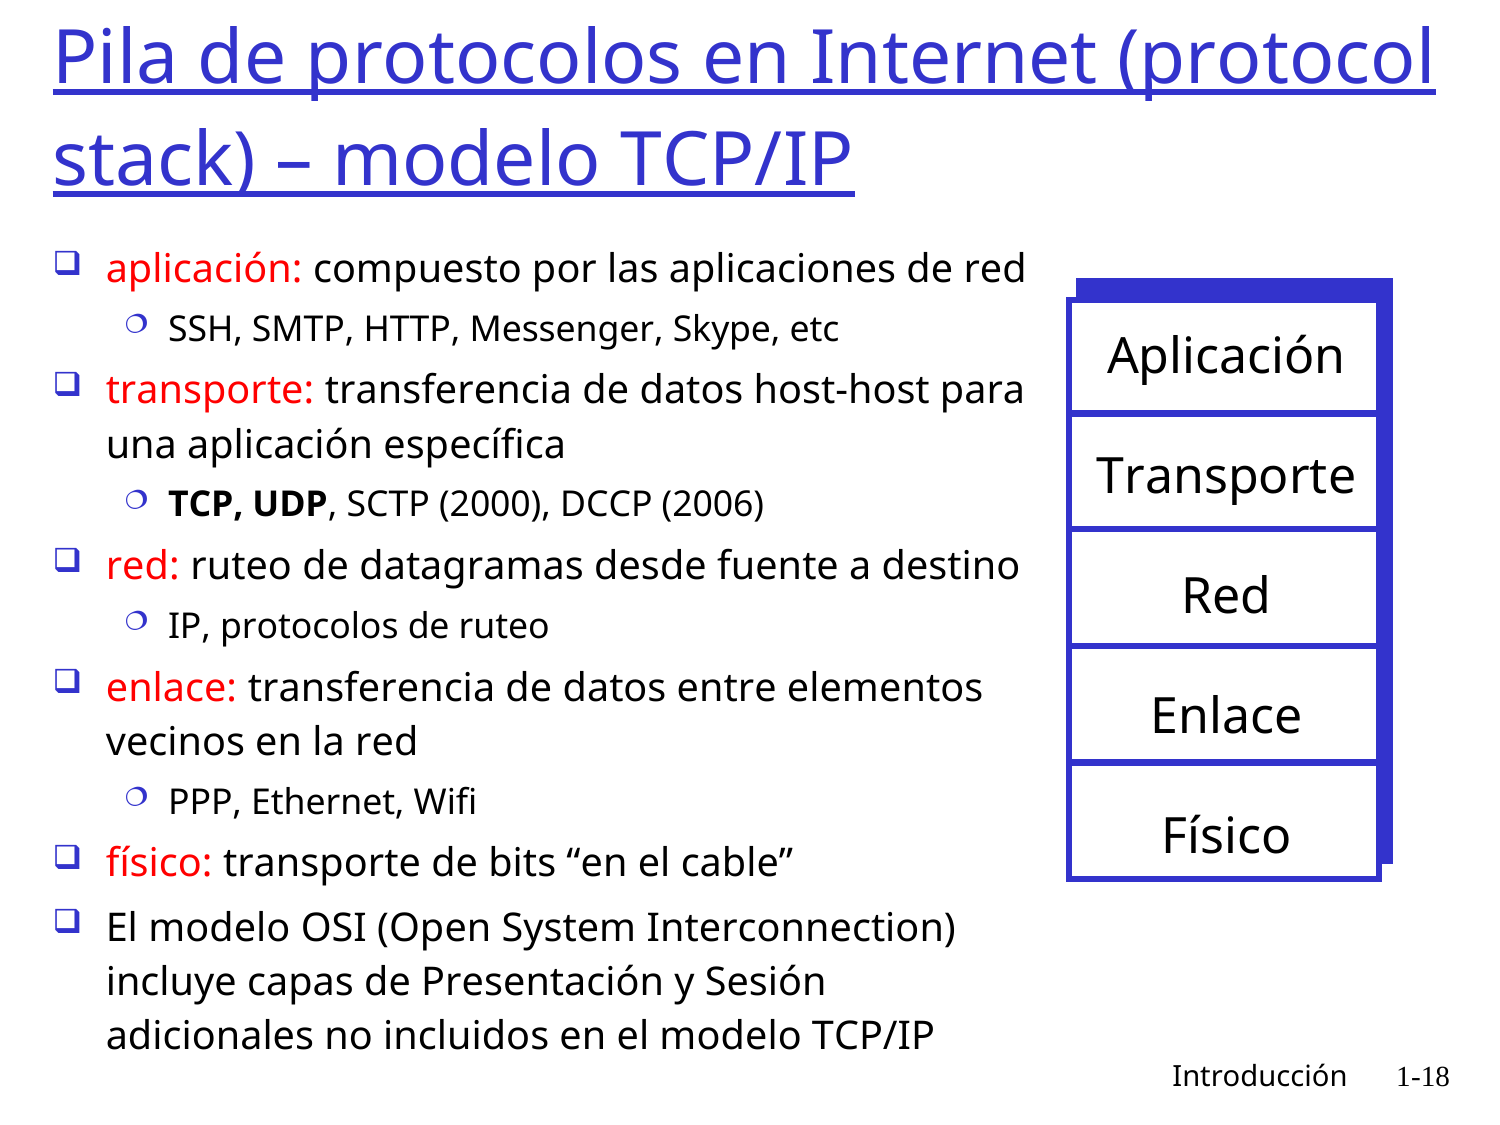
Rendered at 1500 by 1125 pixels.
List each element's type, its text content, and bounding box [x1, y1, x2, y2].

text_box Aplicación Transporte Red Enlace Físico [1082, 417, 1372, 526]
text_box Aplicación Transporte Red Enlace Físico [1082, 315, 1372, 410]
text_box Aplicación Transporte Red Enlace Físico [1082, 532, 1372, 643]
text_box [1068, 532, 1082, 643]
text_box 1-22 [1362, 1050, 1466, 1125]
title Pila de protocolos en Internet (protocol stack) – modelo TCP/IP [37, 10, 1463, 201]
text_box Introducción [887, 1050, 1362, 1125]
list aplicación: compuesto por las aplicaciones de red SSH, SMTP, HTTP, Messenger, Skype, etc transporte: transferencia de datos host-host para una aplicación específica TCP, UDP, SCTP (2000), DCCP (2006) red: ruteo de datagramas desde fuente a destino IP, protocolos de ruteo enlace: transferencia de datos entre elementos vecinos en la red PPP, Ethernet, Wifi físico: transporte de bits “en el cable” El modelo OSI (Open System Interconnection) incluye capas de Presentación y Sesión adicionales no incluidos en el modelo TCP/IP [37, 232, 1051, 1088]
text_box Aplicación Transporte Red Enlace Físico [1082, 649, 1372, 759]
text_box Aplicación Transporte Red Enlace Físico [1082, 766, 1372, 872]
text_box [1068, 281, 1390, 880]
text_box [1068, 417, 1082, 526]
text_box [1068, 649, 1082, 759]
